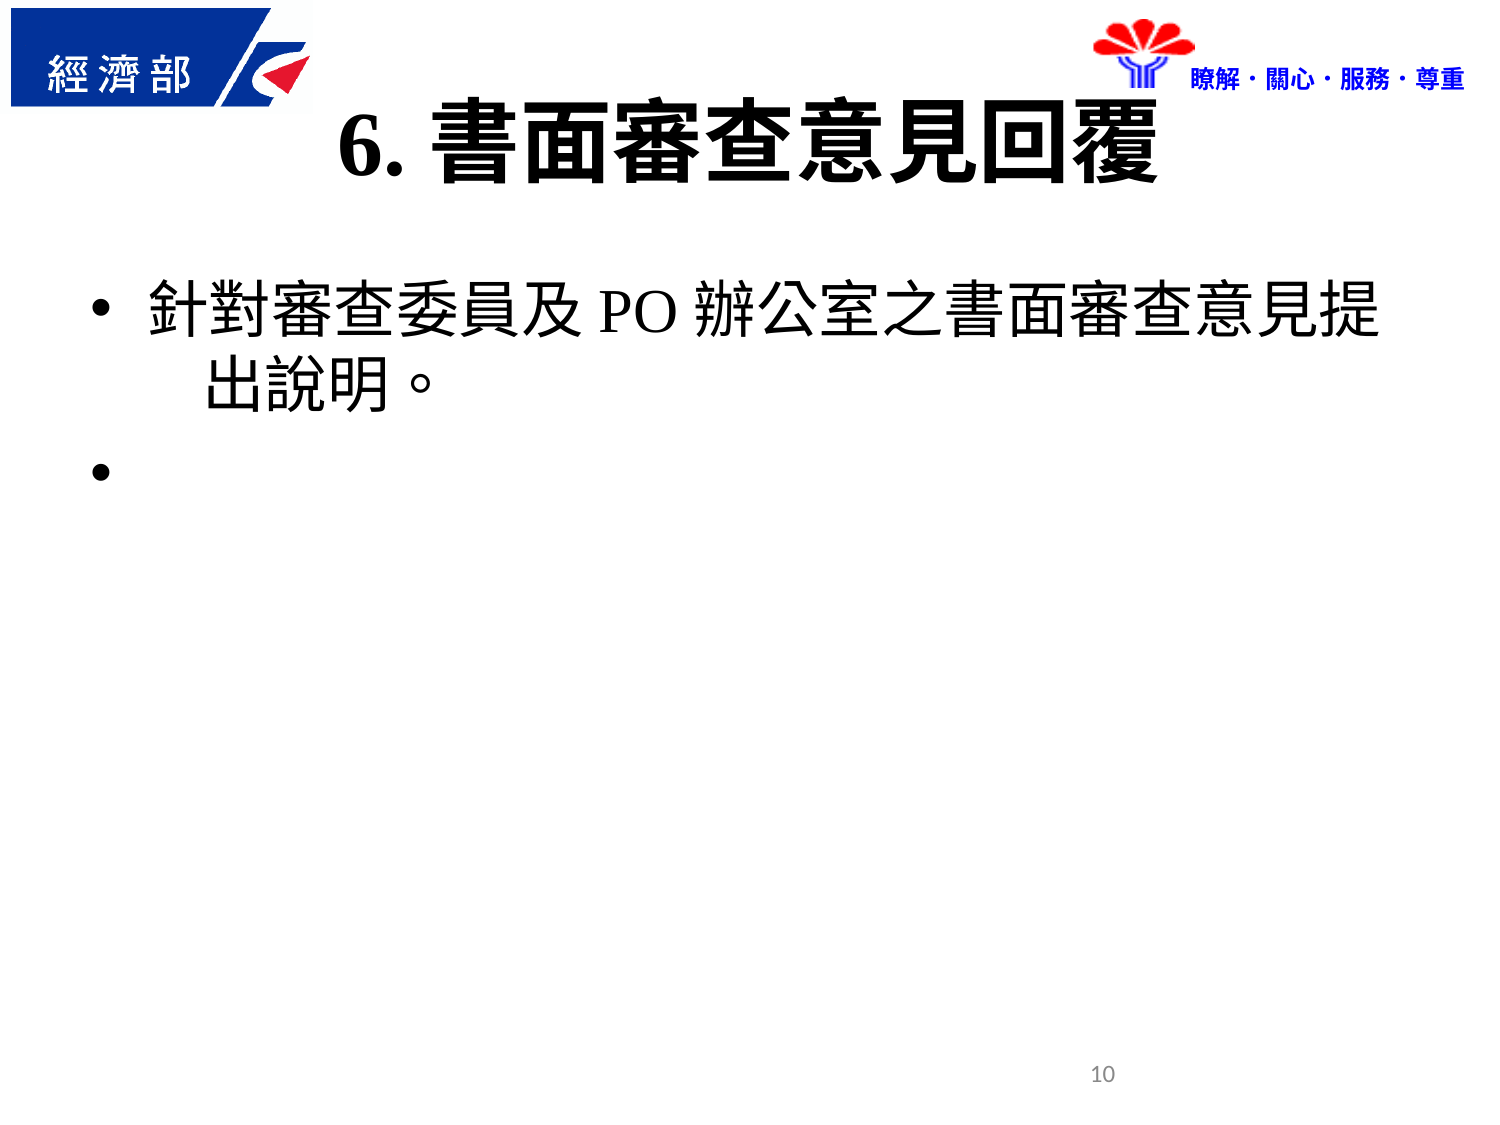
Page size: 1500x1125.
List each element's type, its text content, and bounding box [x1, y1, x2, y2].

list 針對審查委員及PO辦公室之書面審查意見提出說明。 [75, 262, 1426, 1005]
text_box [1074, 1042, 1426, 1103]
title 6.書面審查意見回覆 [75, 45, 1426, 233]
